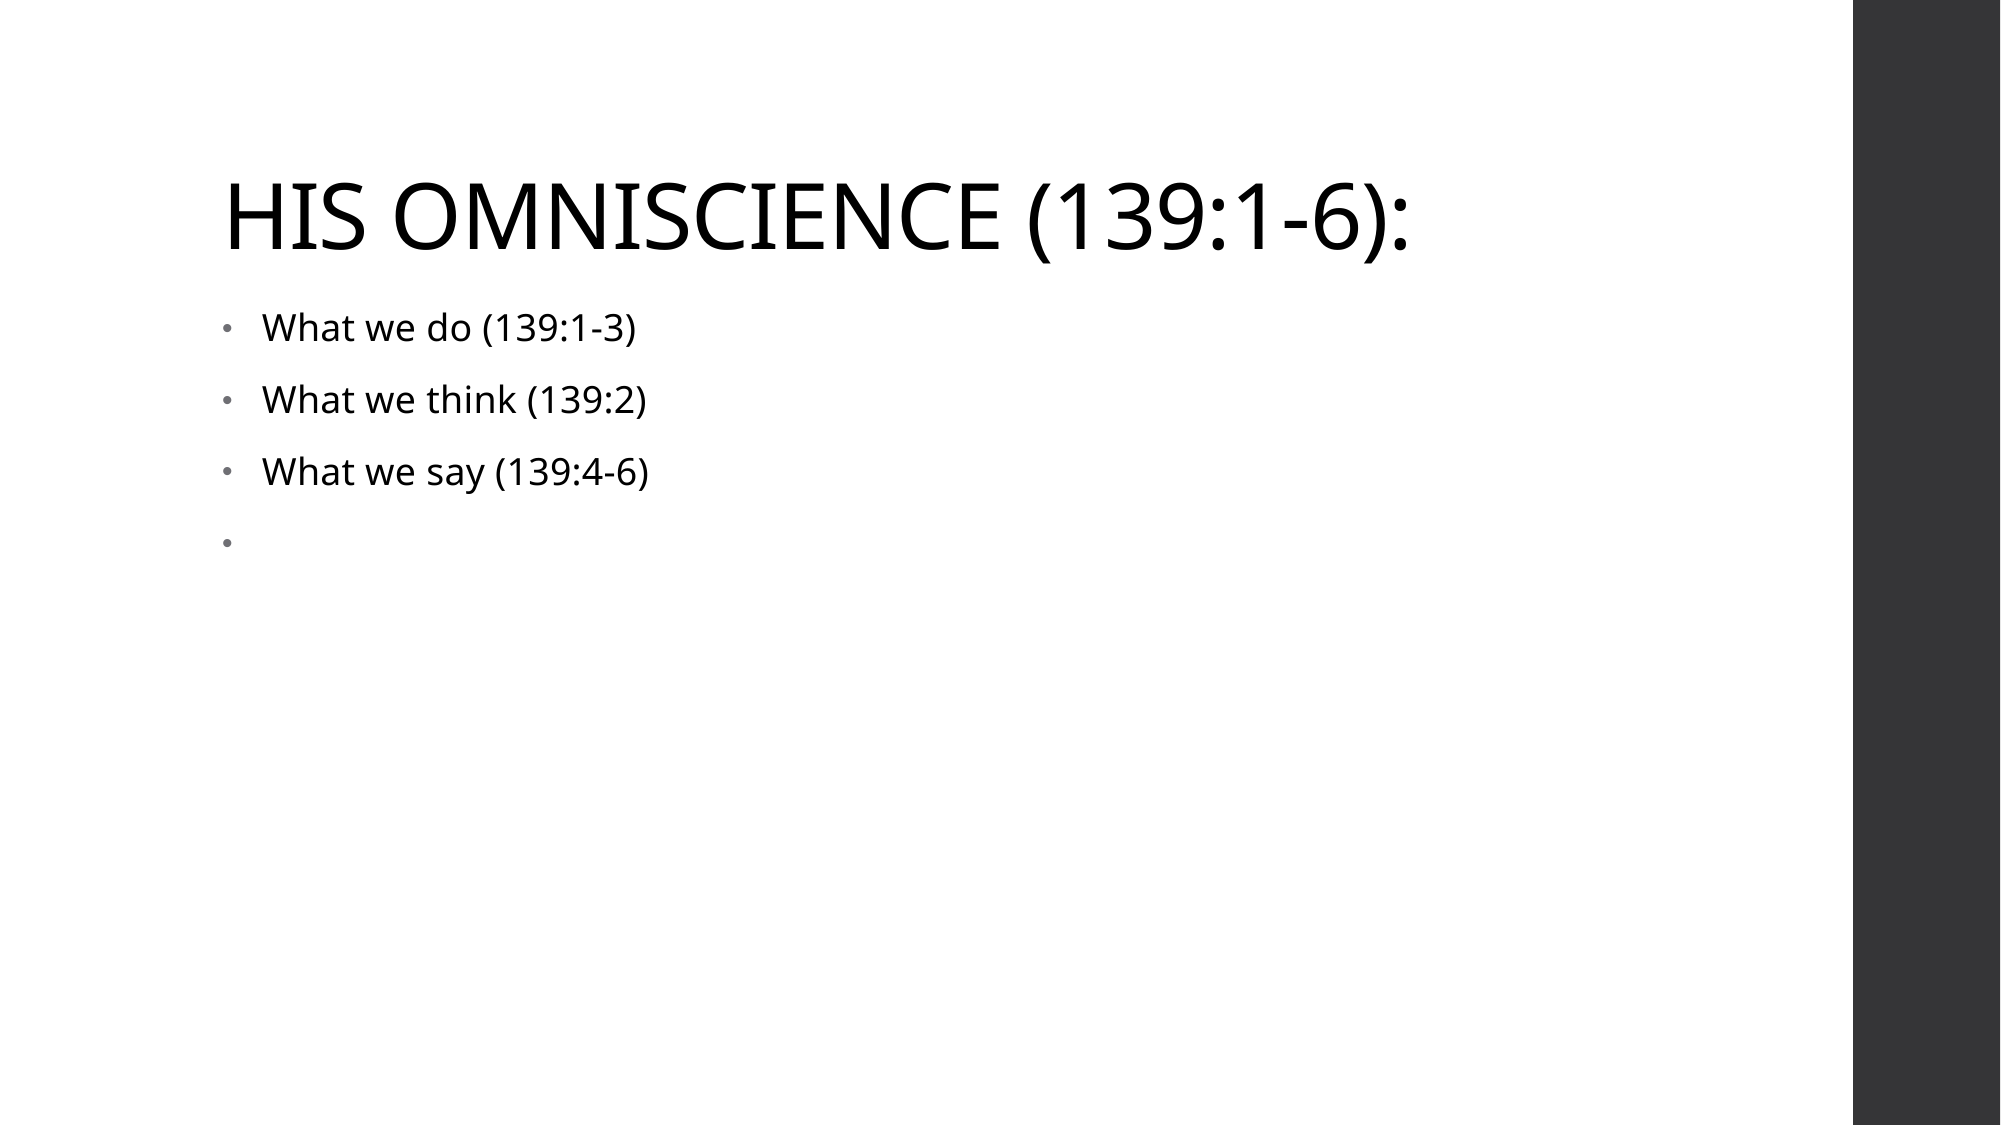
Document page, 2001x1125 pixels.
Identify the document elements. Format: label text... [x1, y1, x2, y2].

title HIS OMNISCIENCE (139:1-6): [206, 60, 1797, 278]
list What we do (139:1-3) What we think (139:2) What we say (139:4-6) [206, 299, 1617, 1014]
